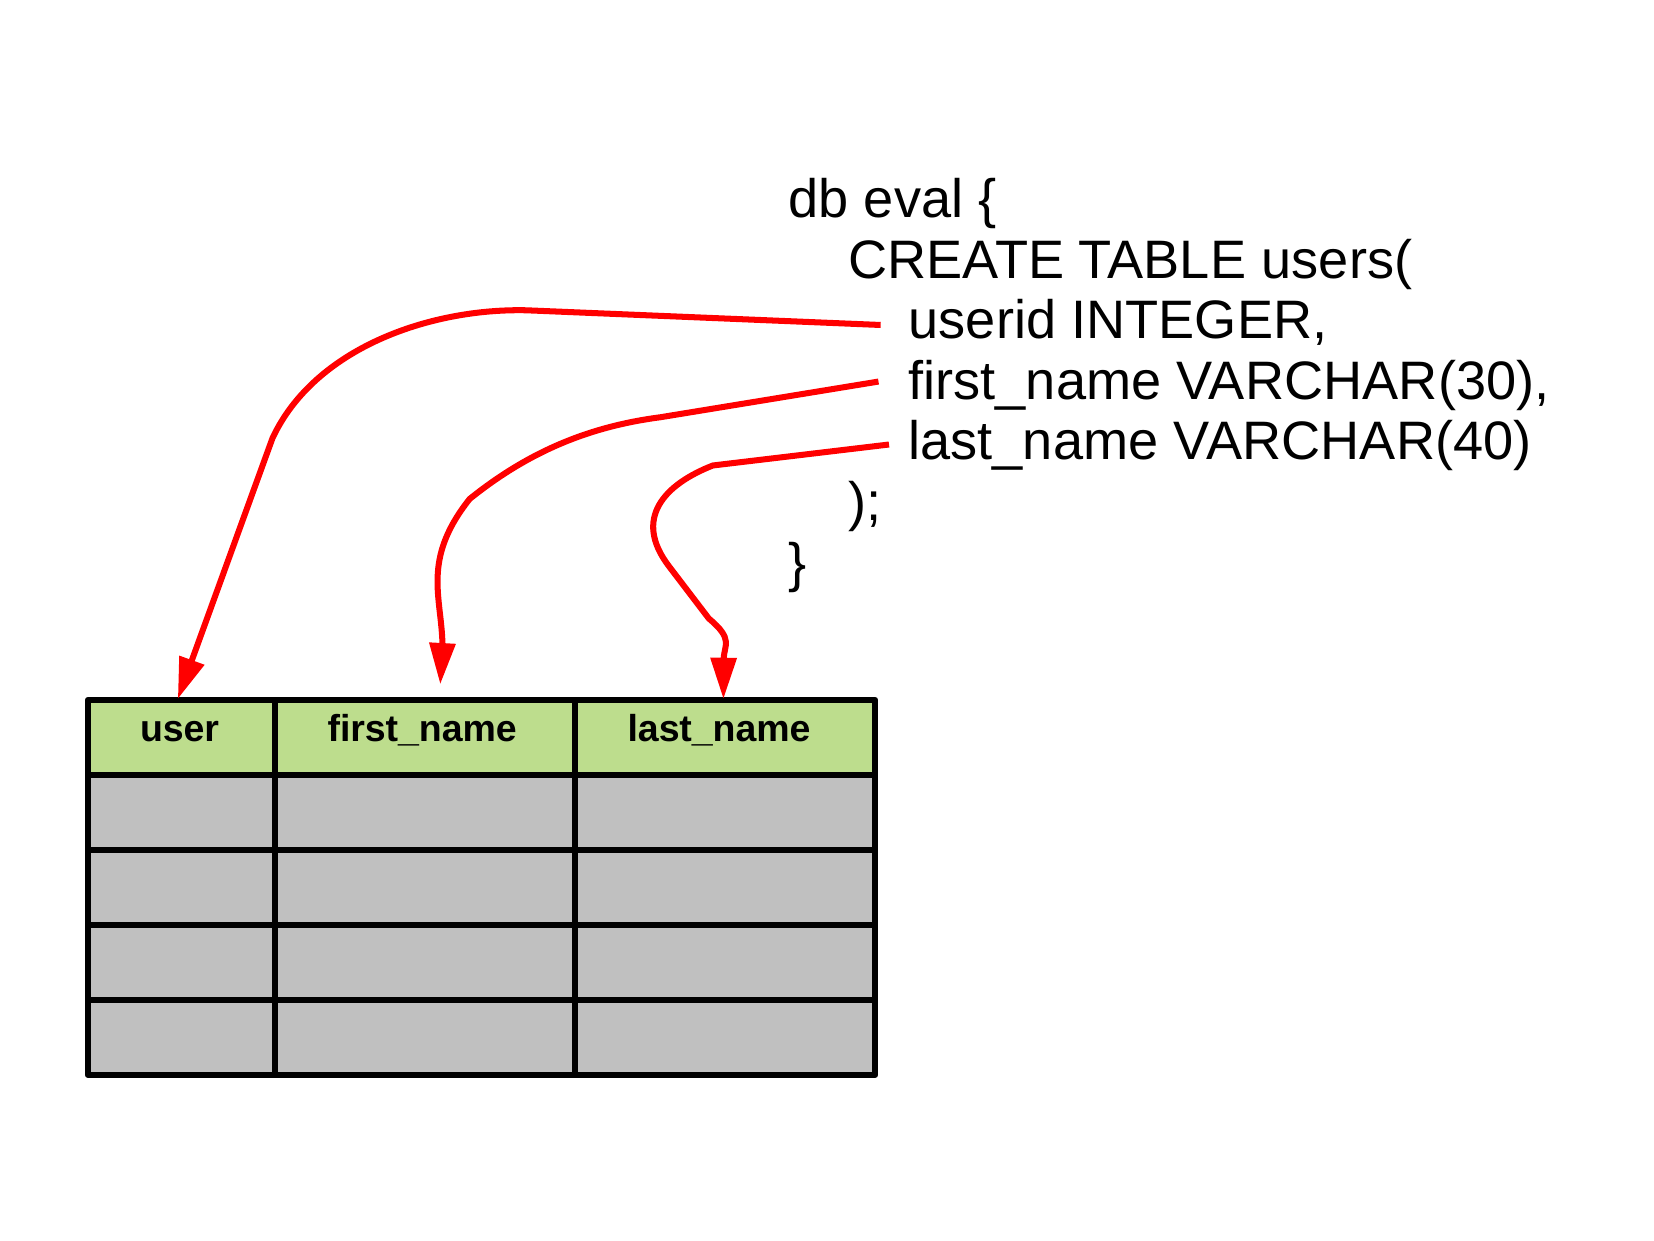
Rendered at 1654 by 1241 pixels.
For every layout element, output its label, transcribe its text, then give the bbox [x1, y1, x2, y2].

text_box [87, 699, 876, 1075]
text_box user [125, 699, 235, 759]
text_box first_name [312, 699, 538, 759]
text_box last_name [612, 699, 838, 759]
text_box db eval { CREATE TABLE users( userid INTEGER, first_name VARCHAR(30), last_name VARCHAR(40) ); } [773, 161, 1564, 612]
